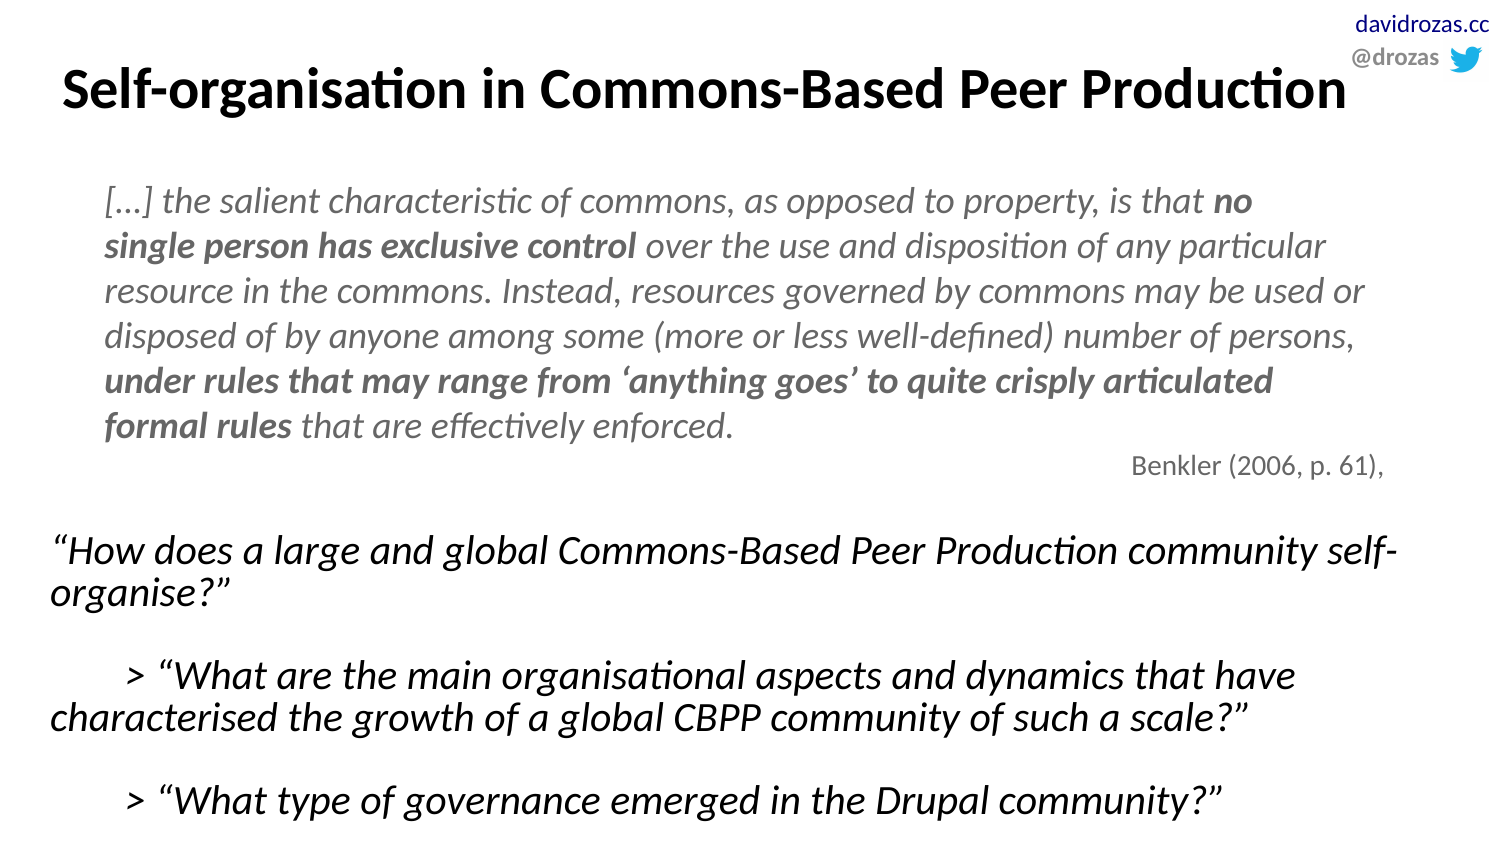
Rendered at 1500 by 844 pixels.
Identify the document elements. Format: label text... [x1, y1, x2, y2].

title Self-organisation in Commons-Based Peer Production [47, 35, 1445, 130]
text_box […] the salient characteristic of commons, as opposed to property, is that no single person has exclusive control over the use and disposition of any particular resource in the commons. Instead, resources governed by commons may be used or disposed of by anyone among some (more or less well-defined) number of persons, under rules that may range from ‘anything goes’ to quite crisply articulated formal rules that are effectively enforced. Benkler (2006, p. 61), [89, 160, 1400, 294]
text_box “How does a large and global Commons-Based Peer Production community self-organise?” > “What are the main organisational aspects and dynamics that have characterised the growth of a global CBPP community of such a scale?” > “What type of governance emerged in the Drupal community?” [35, 525, 1430, 844]
text_box davidrozas.cc [1340, 5, 1500, 46]
text_box @drozas [1330, 37, 1443, 73]
picture [1443, 46, 1489, 82]
